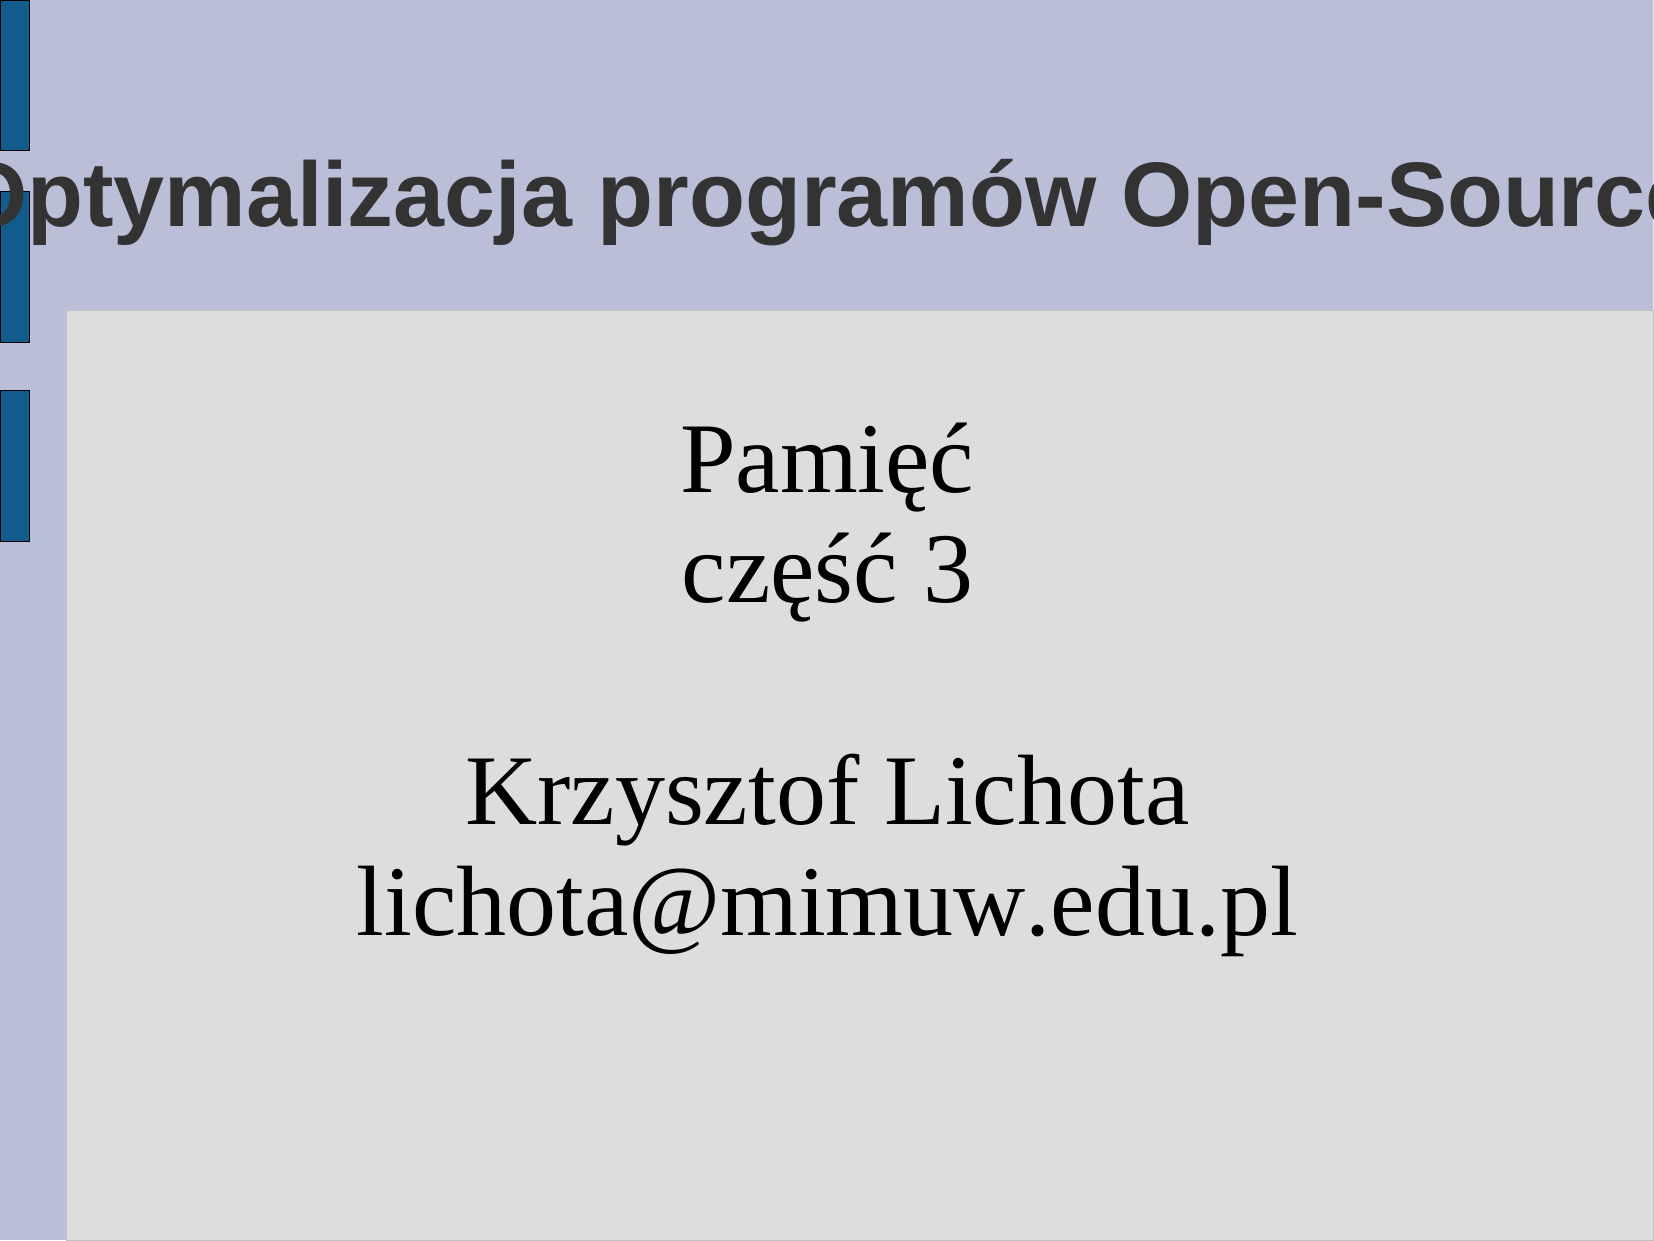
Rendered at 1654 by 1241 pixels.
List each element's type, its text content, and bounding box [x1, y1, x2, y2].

subtitle Pamięć część 3 Krzysztof Lichota lichota@mimuw.edu.pl [121, 344, 1534, 1127]
title Optymalizacja programów Open-Source [112, 91, 1543, 299]
